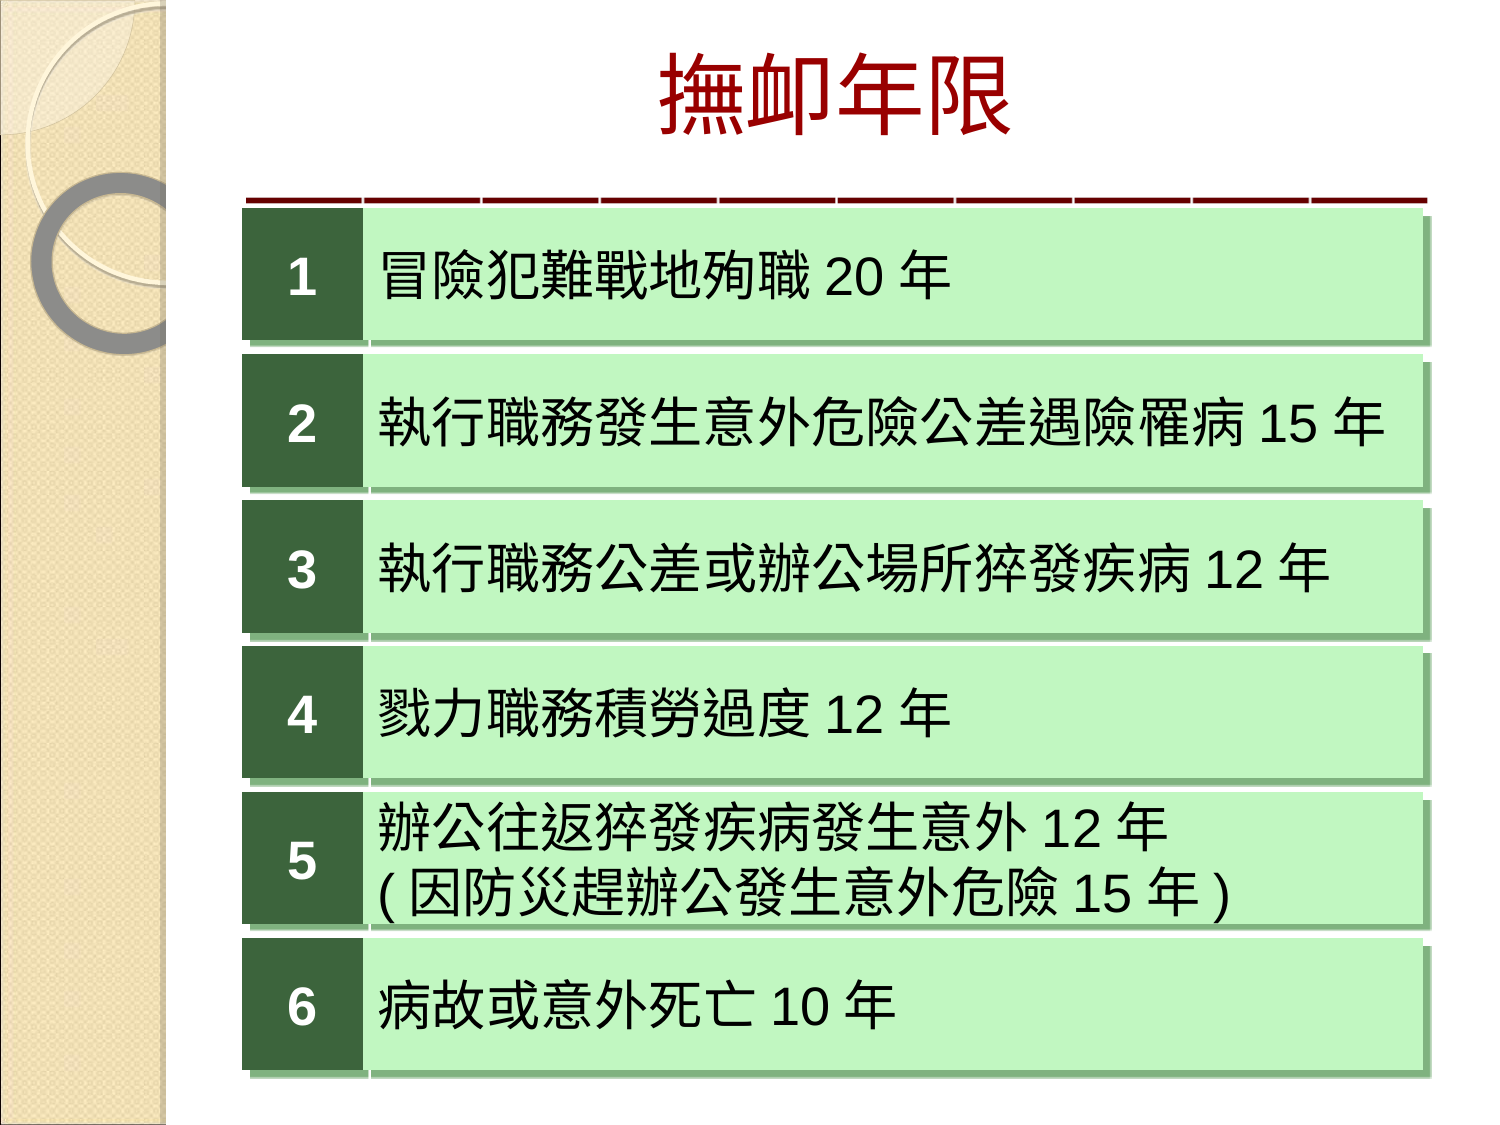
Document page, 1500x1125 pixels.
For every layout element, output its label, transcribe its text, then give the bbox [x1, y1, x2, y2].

text_box 6 [242, 938, 363, 1070]
picture [246, 192, 1430, 212]
text_box 執行職務公差或辦公場所猝發疾病12年 [363, 500, 1423, 633]
text_box 3 [242, 500, 363, 633]
text_box 2 [242, 354, 363, 487]
text_box 病故或意外死亡10年 [363, 938, 1423, 1070]
text_box 4 [242, 646, 363, 778]
text_box 冒險犯難戰地殉職20年 [363, 208, 1423, 340]
text_box 1 [242, 208, 363, 340]
text_box 執行職務發生意外危險公差遇險罹病15年 [363, 354, 1423, 487]
text_box 5 [242, 792, 363, 924]
text_box 戮力職務積勞過度12年 [363, 646, 1423, 778]
text_box 辦公往返猝發疾病發生意外12年 (因防災趕辦公發生意外危險15年) [363, 792, 1423, 924]
title 撫卹年限 [246, 0, 1426, 185]
